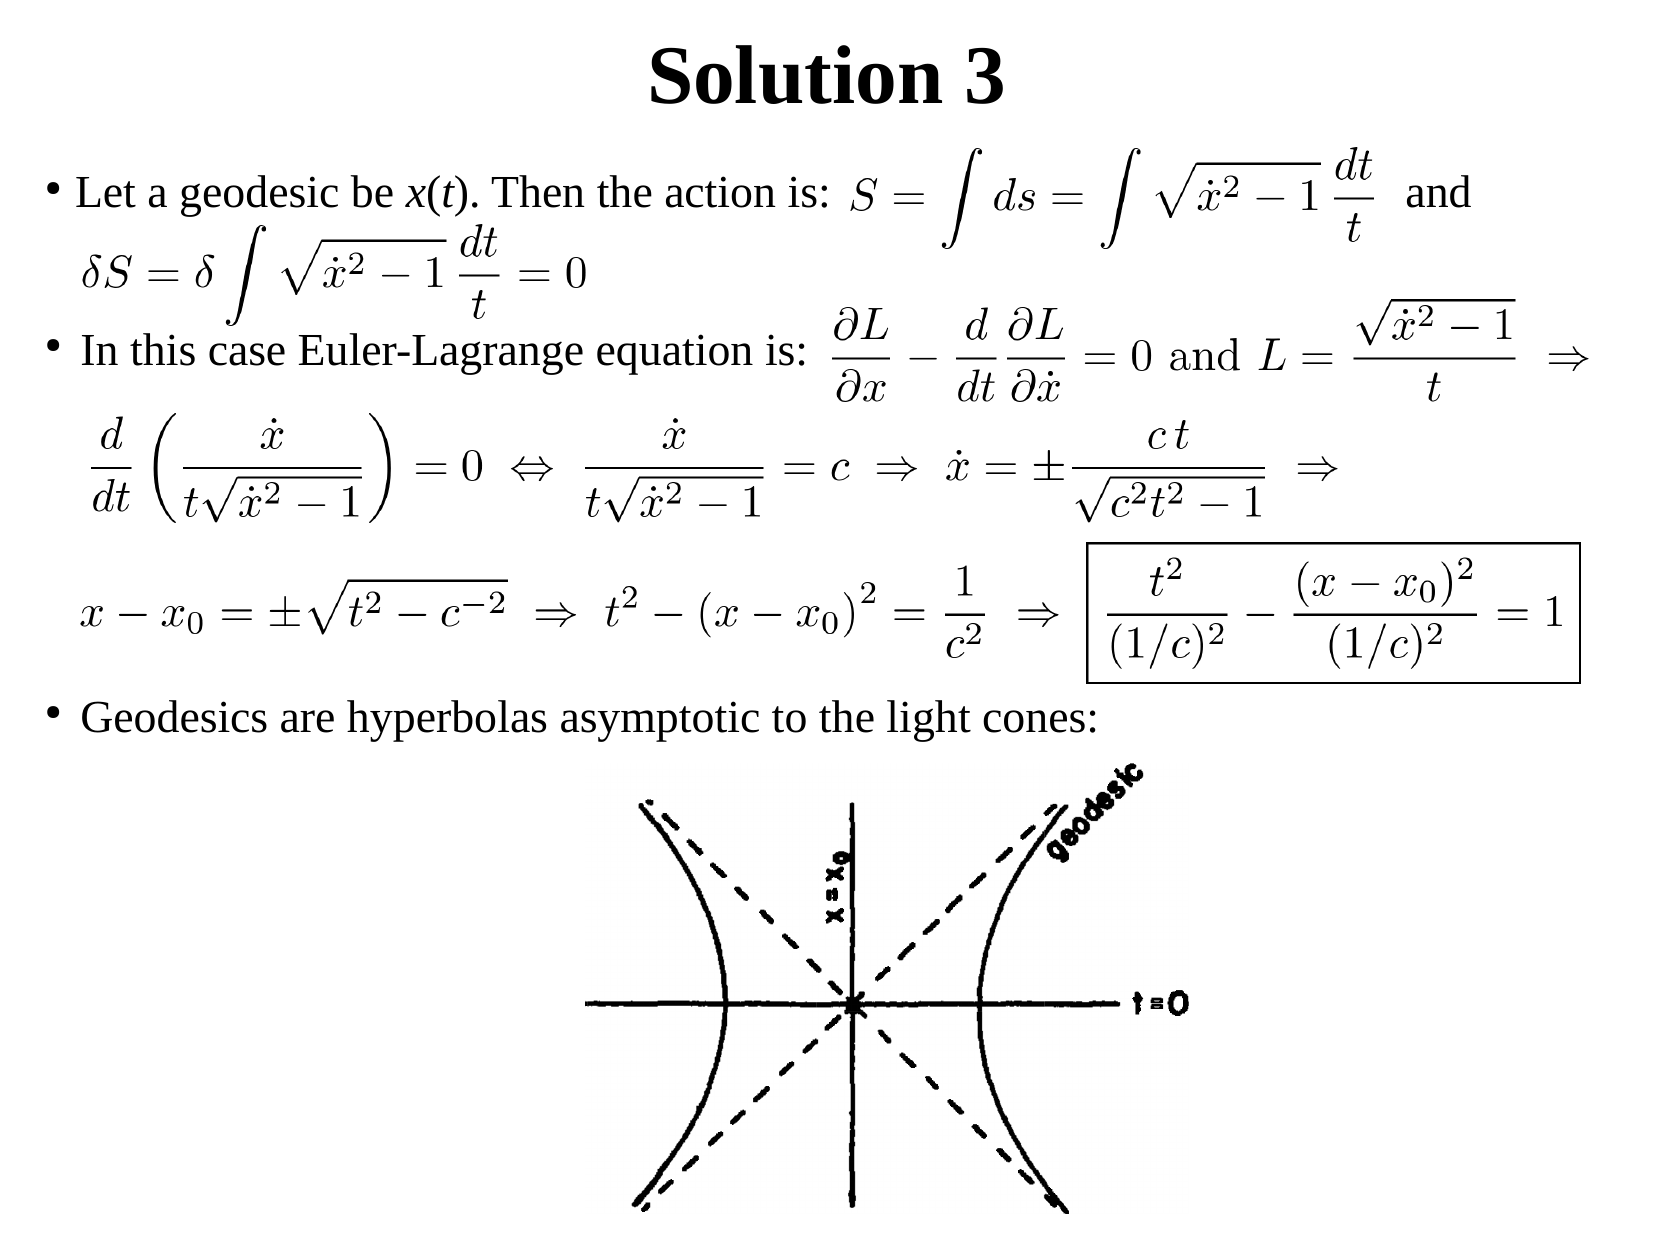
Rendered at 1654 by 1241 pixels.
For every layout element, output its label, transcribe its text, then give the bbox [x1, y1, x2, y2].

picture [585, 763, 1189, 1214]
picture [850, 147, 1374, 249]
picture [80, 542, 1581, 684]
list Let a geodesic be x(t). Then the action is: and In this case Euler-Lagrange equation is: Geodesics are hyperbolas asymptotic to the light cones: [45, 153, 1613, 751]
picture [91, 413, 1338, 523]
picture [82, 224, 586, 326]
title Solution 3 [82, 25, 1571, 115]
picture [832, 299, 1589, 402]
